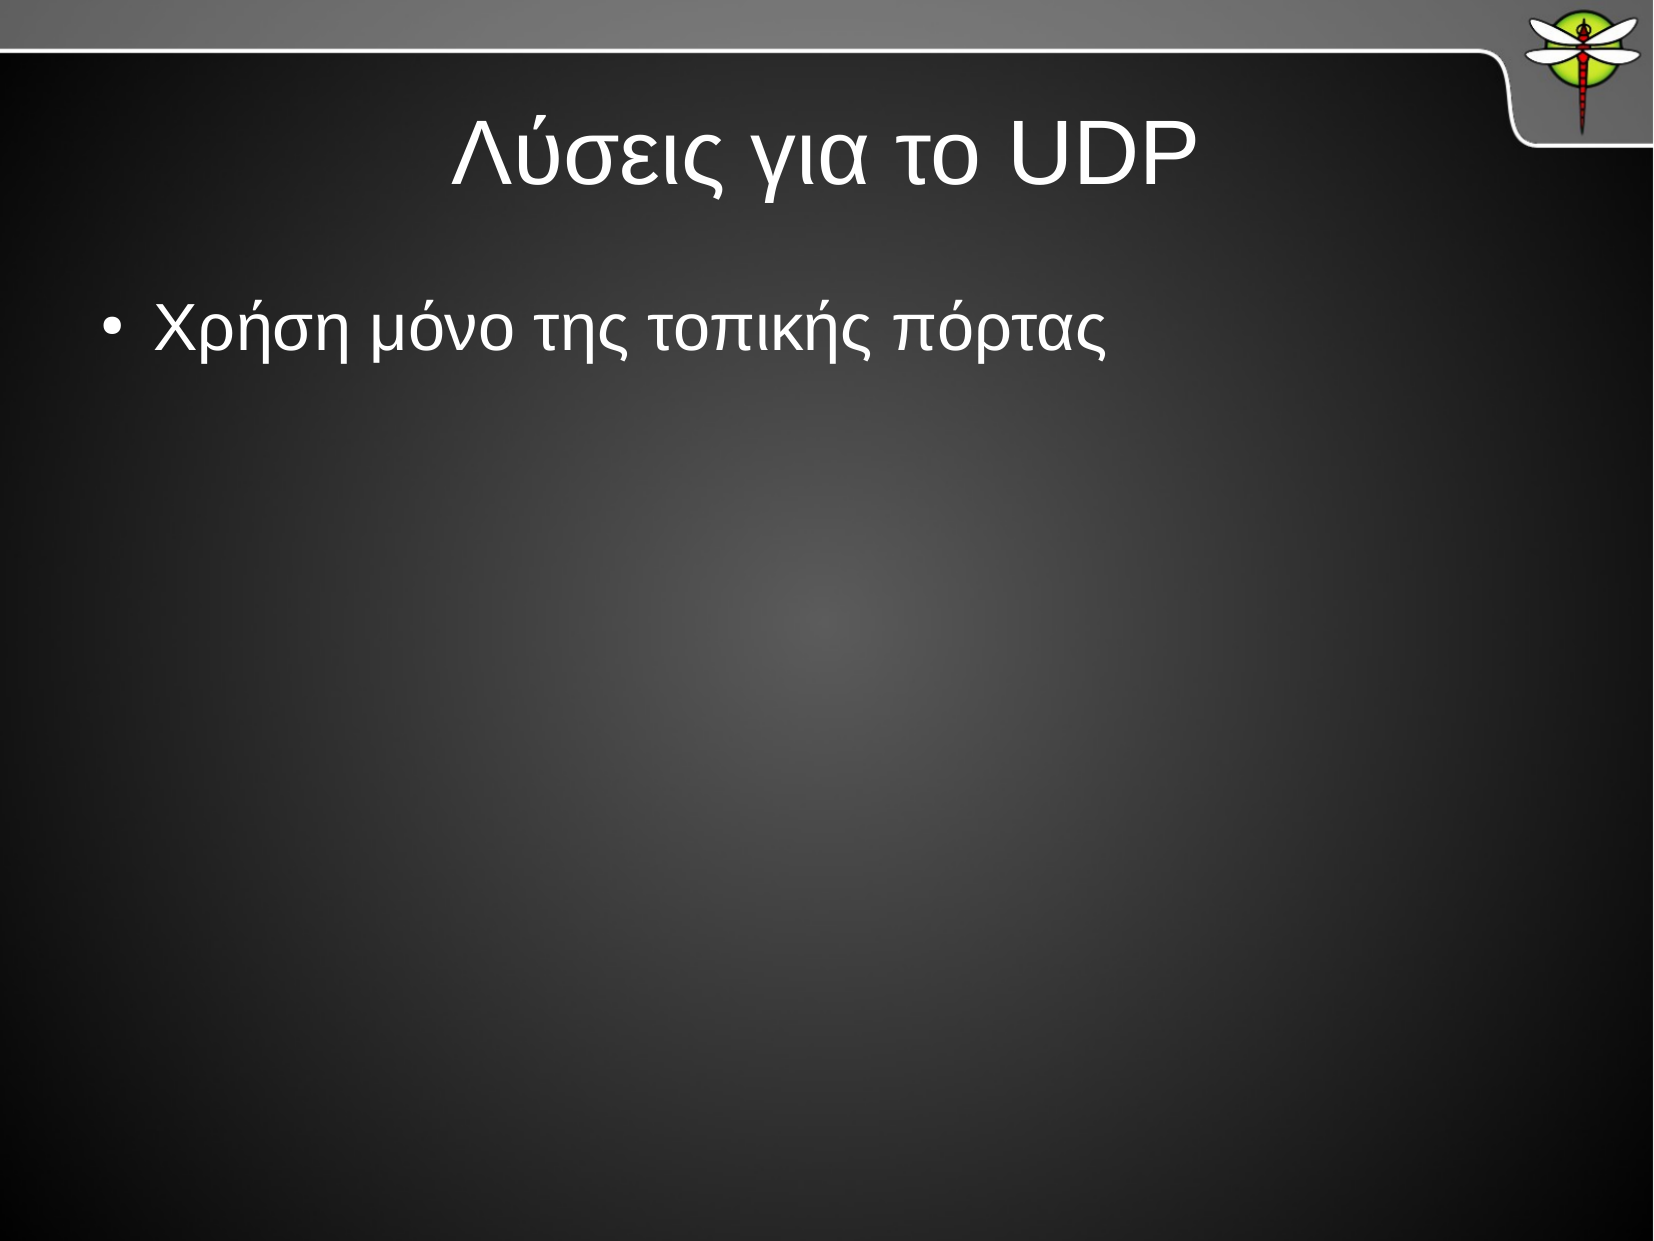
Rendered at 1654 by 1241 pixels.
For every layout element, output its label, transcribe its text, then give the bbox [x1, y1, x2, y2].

picture [0, 0, 1654, 1241]
list Χρήση μόνο της τοπικής πόρτας [82, 290, 1571, 1109]
title Λύσεις για το UDP [82, 49, 1571, 257]
